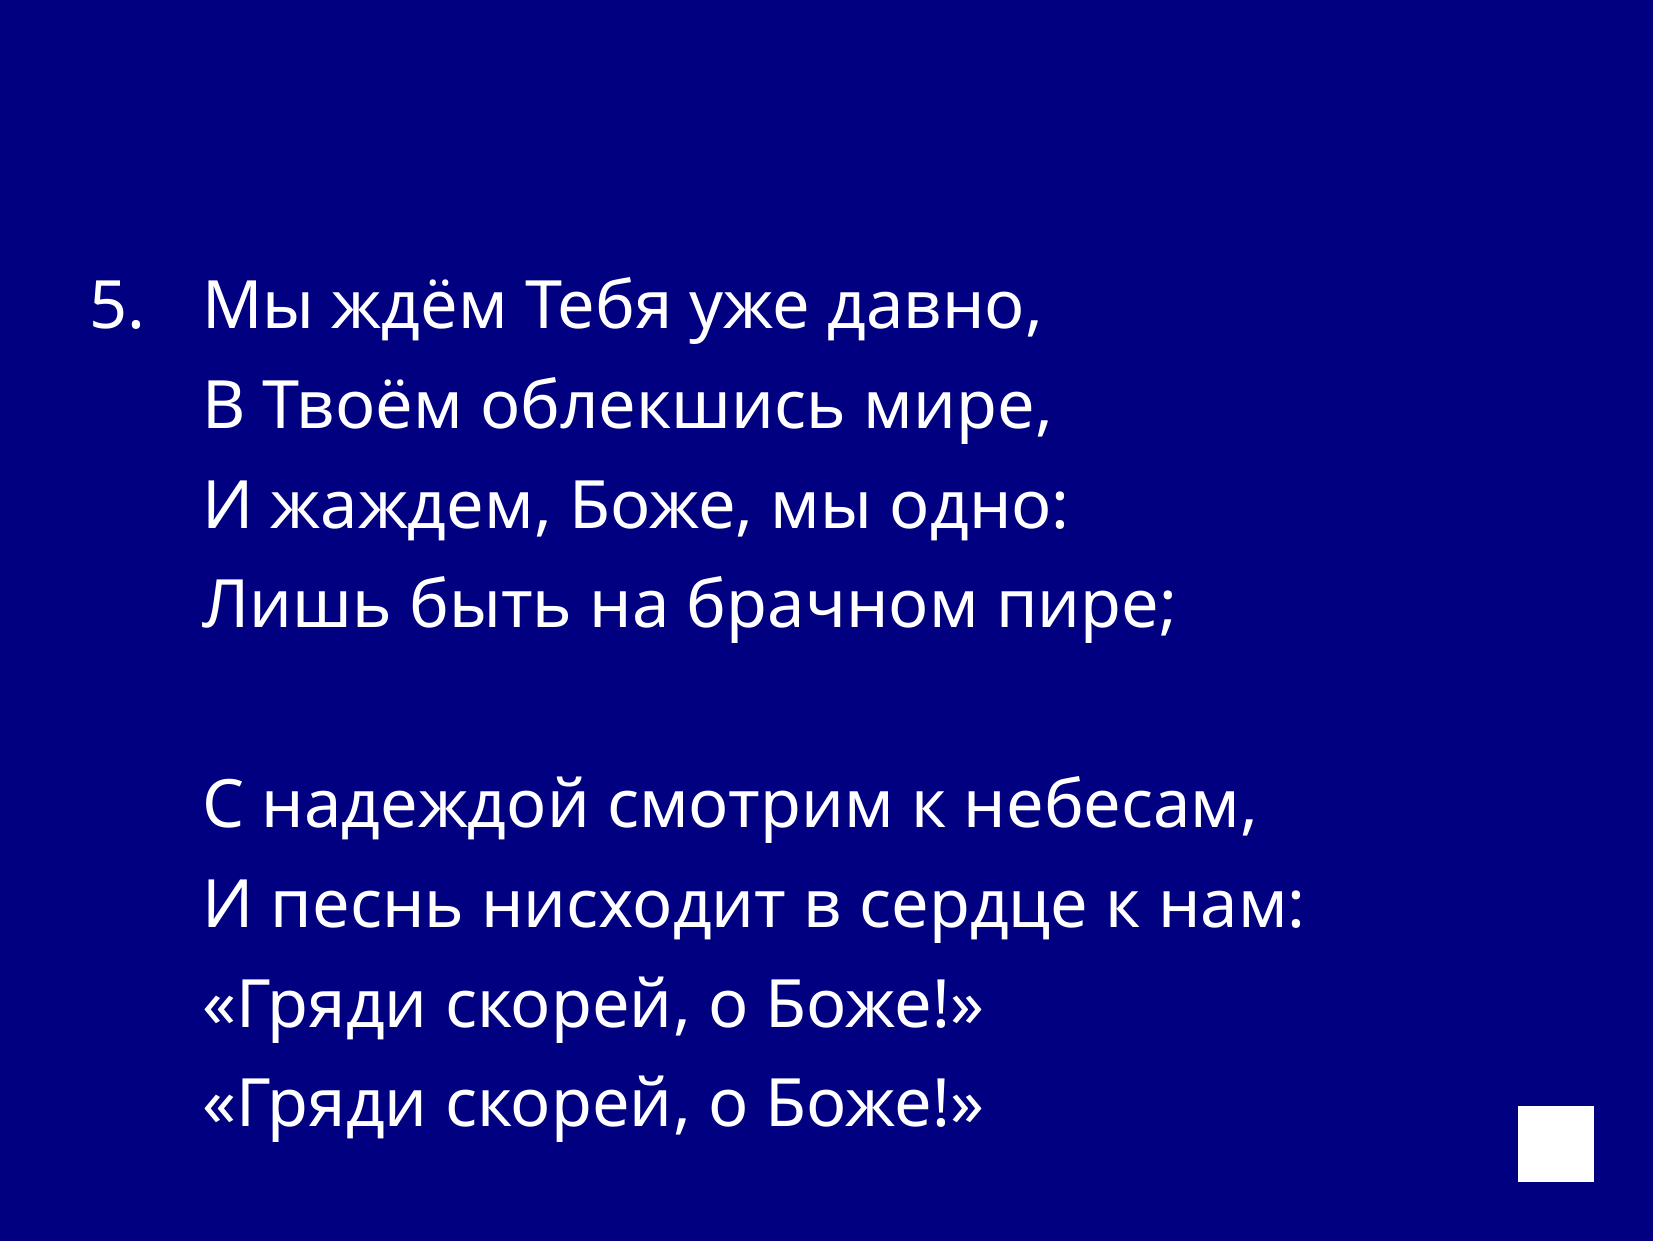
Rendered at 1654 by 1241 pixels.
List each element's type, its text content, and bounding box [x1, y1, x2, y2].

text_box 5. Мы ждём Тебя уже давно, В Твоём облекшись мире, И жаждем, Боже, мы одно: Лишь быть на брачном пире; С надеждой смотрим к небесам, И песнь нисходит в сердце к нам: «Гряди скорей, о Боже!» «Гряди скорей, о Боже!» [75, 150, 1576, 1163]
text_box [1518, 1106, 1594, 1182]
